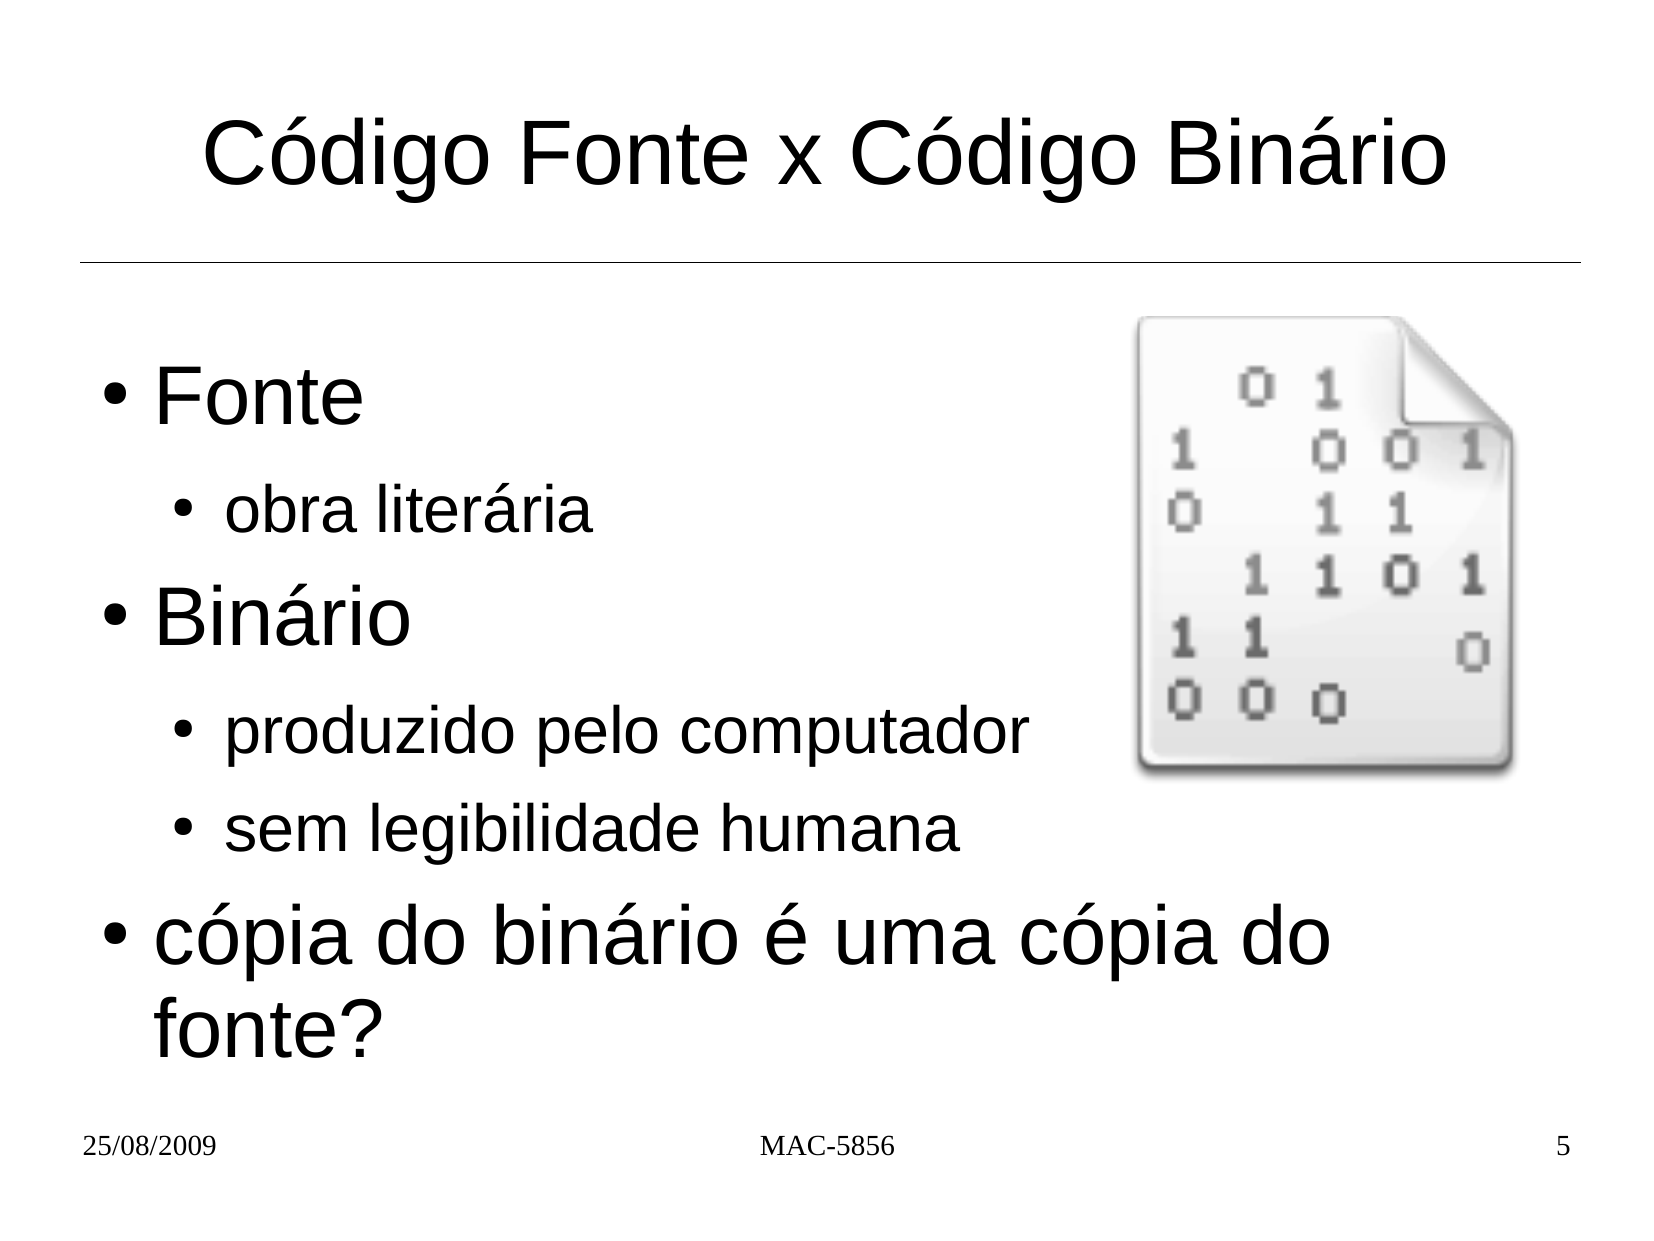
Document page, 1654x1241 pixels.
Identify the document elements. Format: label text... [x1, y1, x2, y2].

list Fonte obra literária Binário produzido pelo computador sem legibilidade humana cópia do binário é uma cópia do fonte? [82, 349, 1571, 1142]
title Código Fonte x Código Binário [82, 56, 1571, 250]
picture [1103, 316, 1576, 788]
